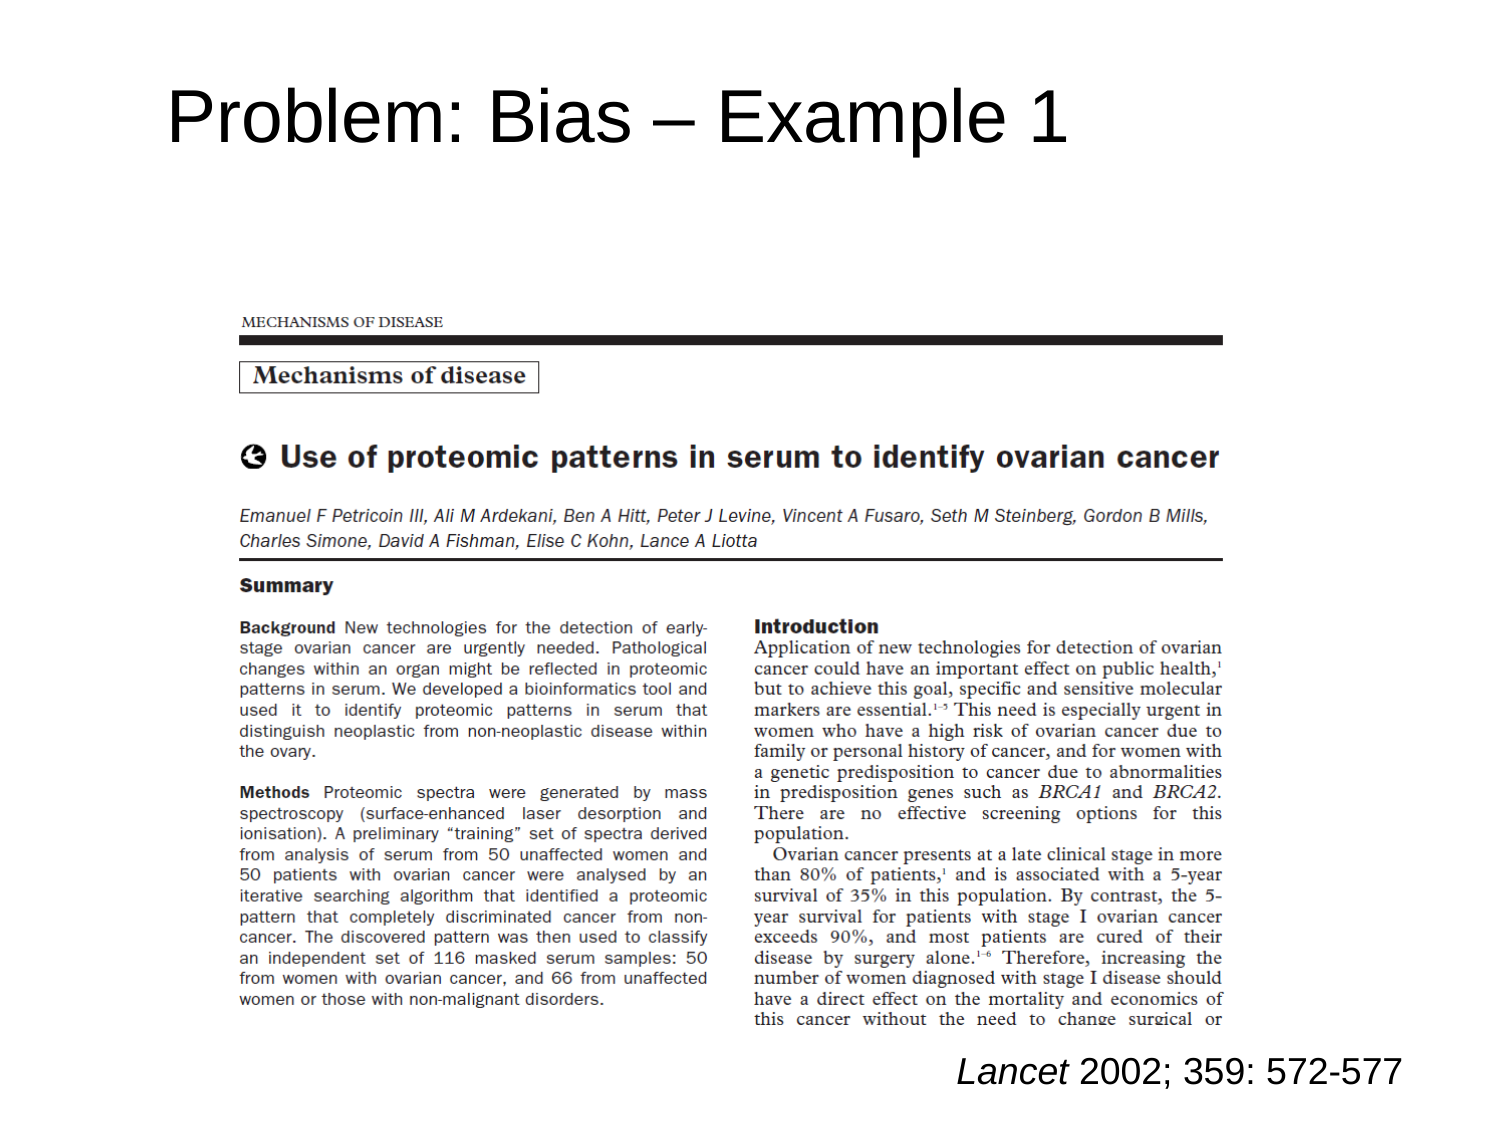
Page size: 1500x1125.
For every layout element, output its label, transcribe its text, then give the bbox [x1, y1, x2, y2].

picture [212, 299, 1253, 1026]
title Problem: Bias – Example 1 [37, 12, 1200, 213]
text_box Lancet 2002; 359: 572-577 [941, 1039, 1500, 1100]
